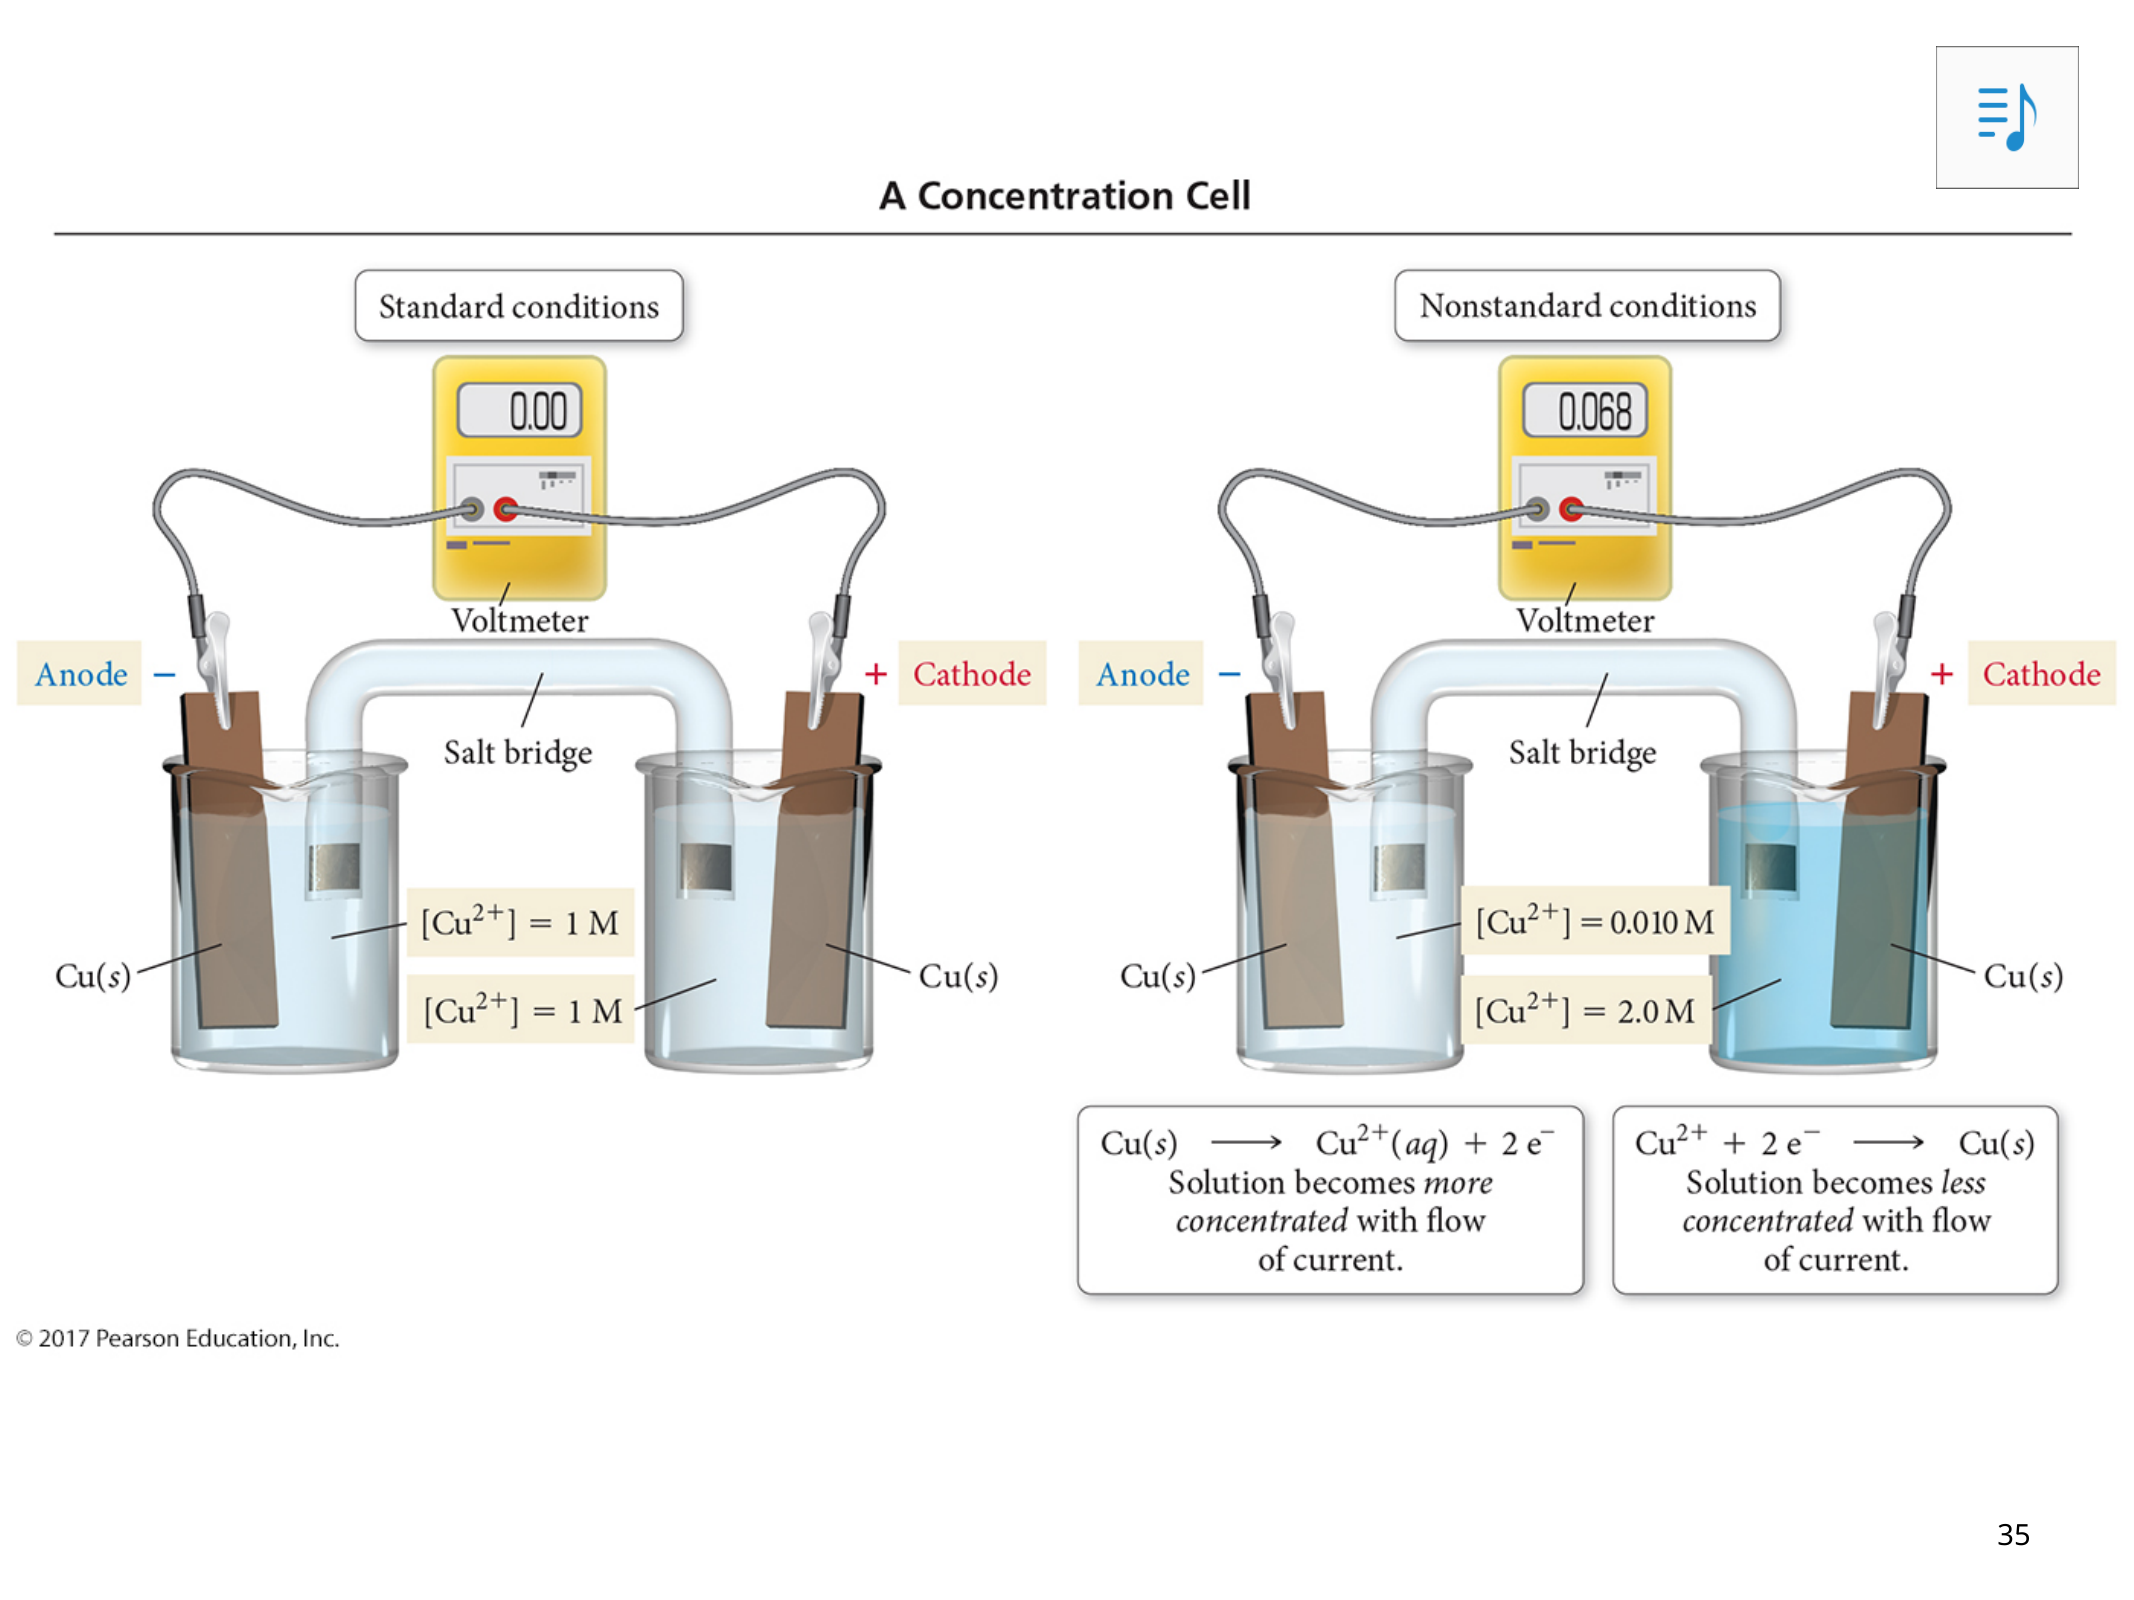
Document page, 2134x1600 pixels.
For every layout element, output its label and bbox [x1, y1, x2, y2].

text_box [1935, 45, 2081, 191]
picture [0, 163, 2134, 1362]
